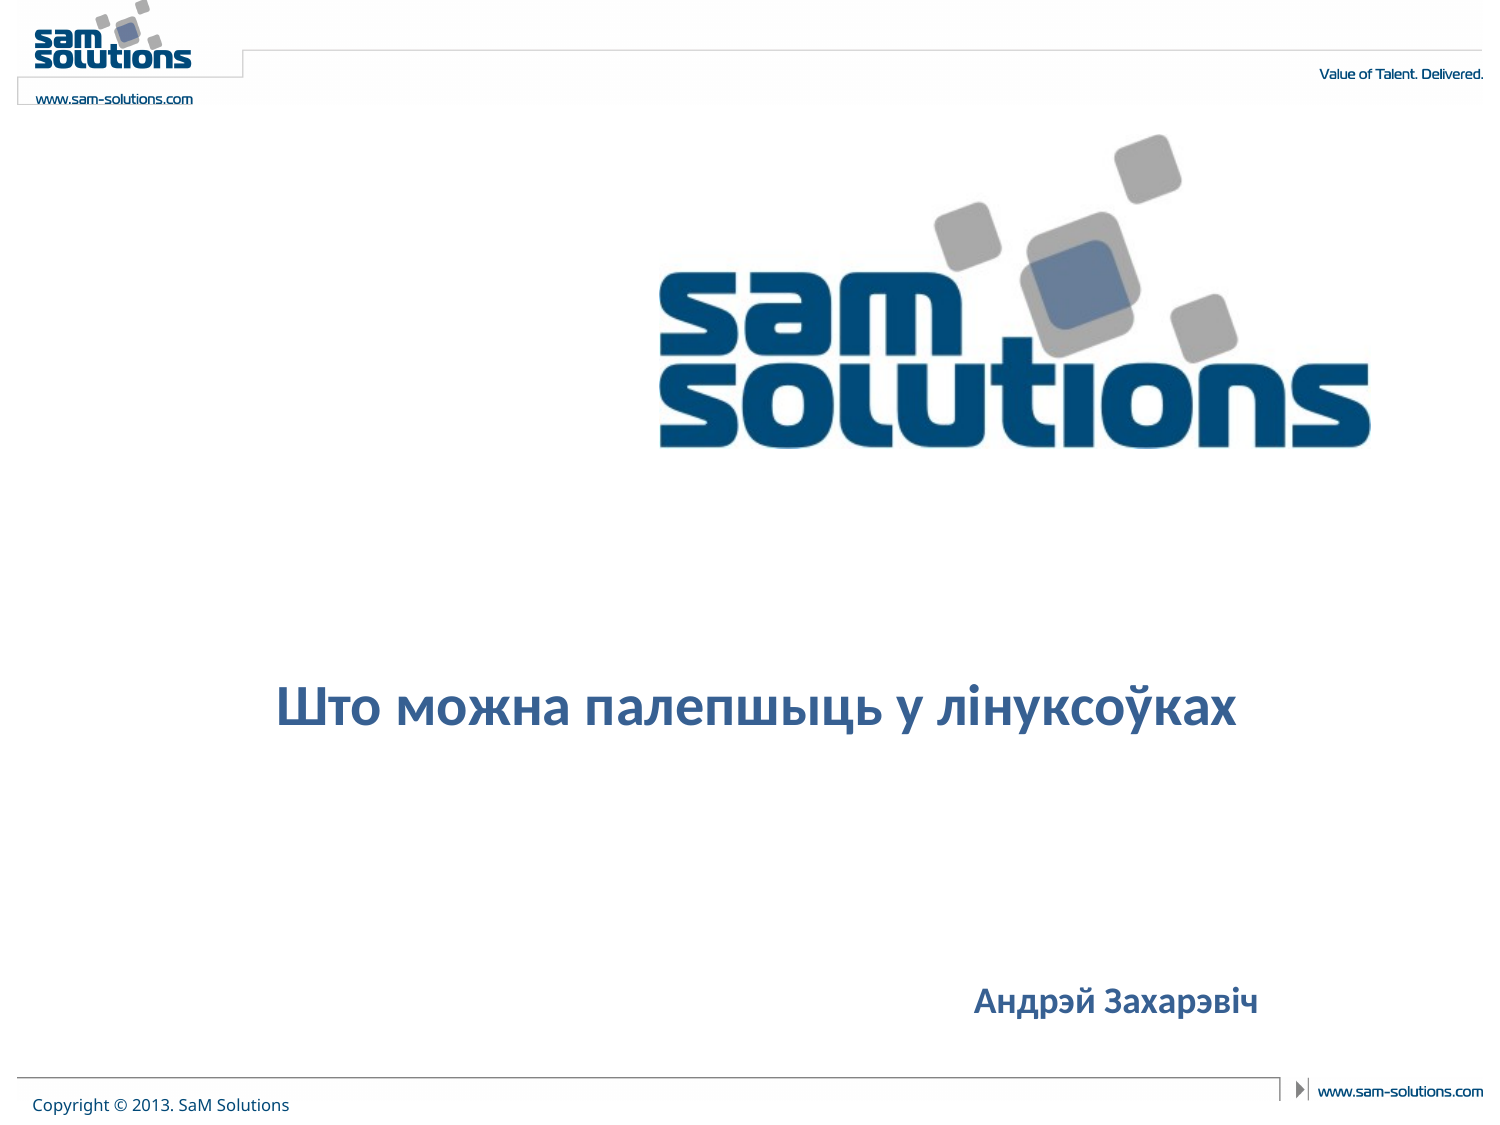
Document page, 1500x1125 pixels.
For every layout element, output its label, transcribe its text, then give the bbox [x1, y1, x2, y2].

picture [17, 0, 1483, 105]
picture [633, 1077, 1483, 1102]
text_box Андрэй Захарэвіч [958, 968, 1275, 1029]
text_box Copyright © 2013. SaM Solutions [17, 1046, 633, 1125]
picture [659, 134, 1371, 449]
text_box Што можна палепшыць у лінуксоўках [261, 659, 1253, 746]
